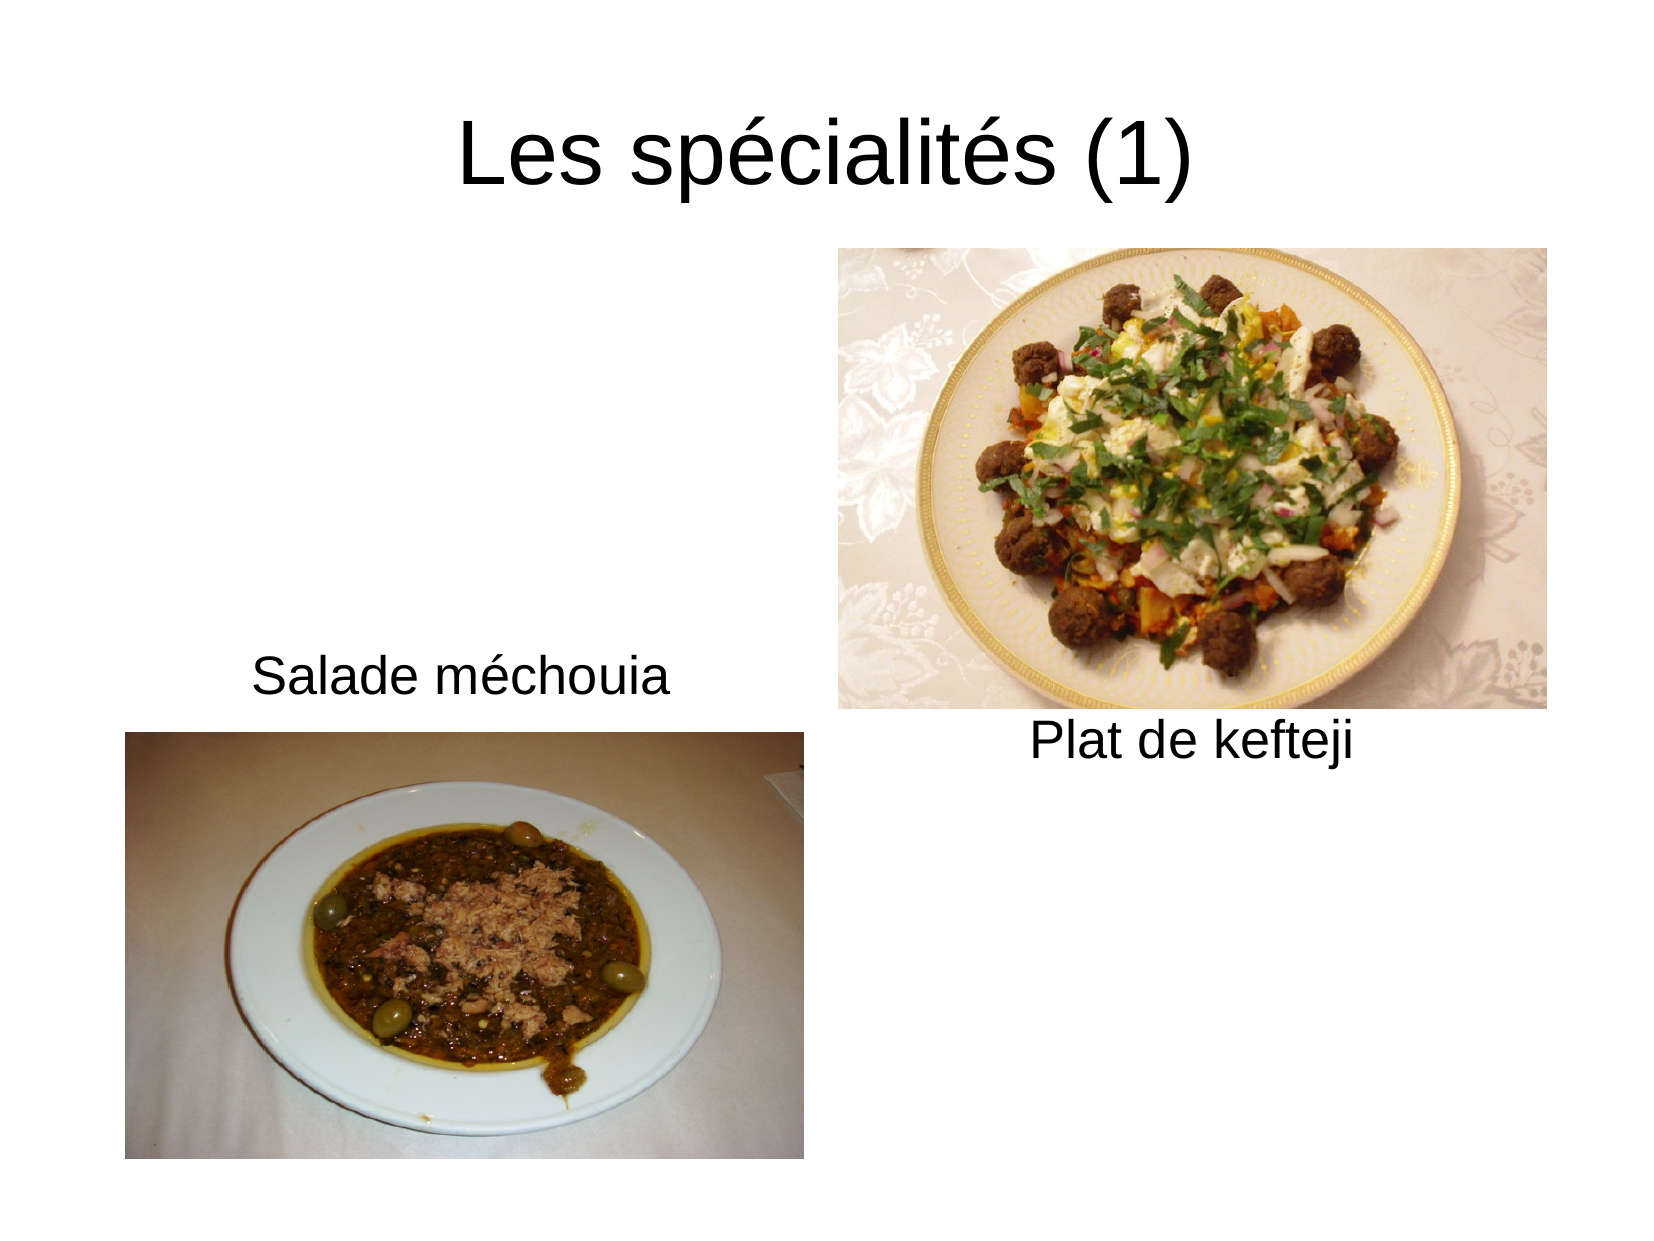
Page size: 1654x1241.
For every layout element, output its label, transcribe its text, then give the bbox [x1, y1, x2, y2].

title Les spécialités (1) [82, 49, 1571, 257]
picture [838, 248, 1547, 709]
picture [125, 732, 804, 1159]
text_box Salade méchouia [236, 637, 686, 714]
